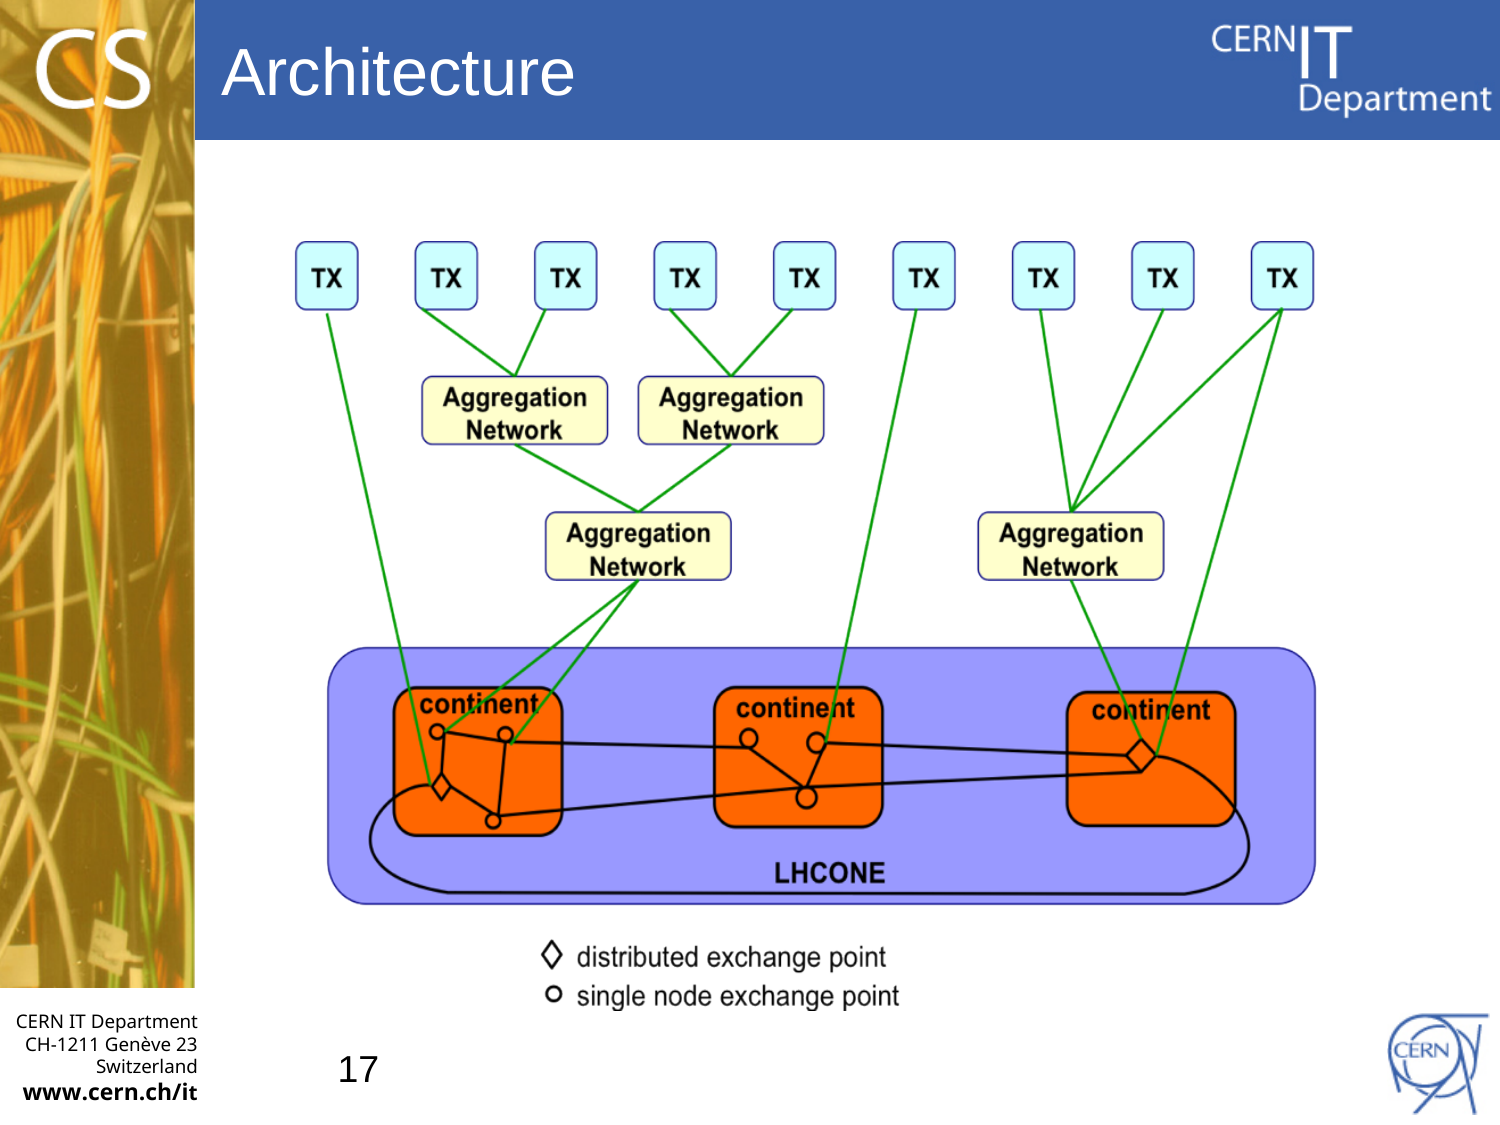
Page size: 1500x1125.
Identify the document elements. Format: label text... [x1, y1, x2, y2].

picture [0, 0, 206, 988]
picture [293, 241, 1317, 1011]
picture [1387, 1012, 1490, 1115]
title Architecture [206, 0, 1307, 157]
picture [1307, 0, 1500, 140]
